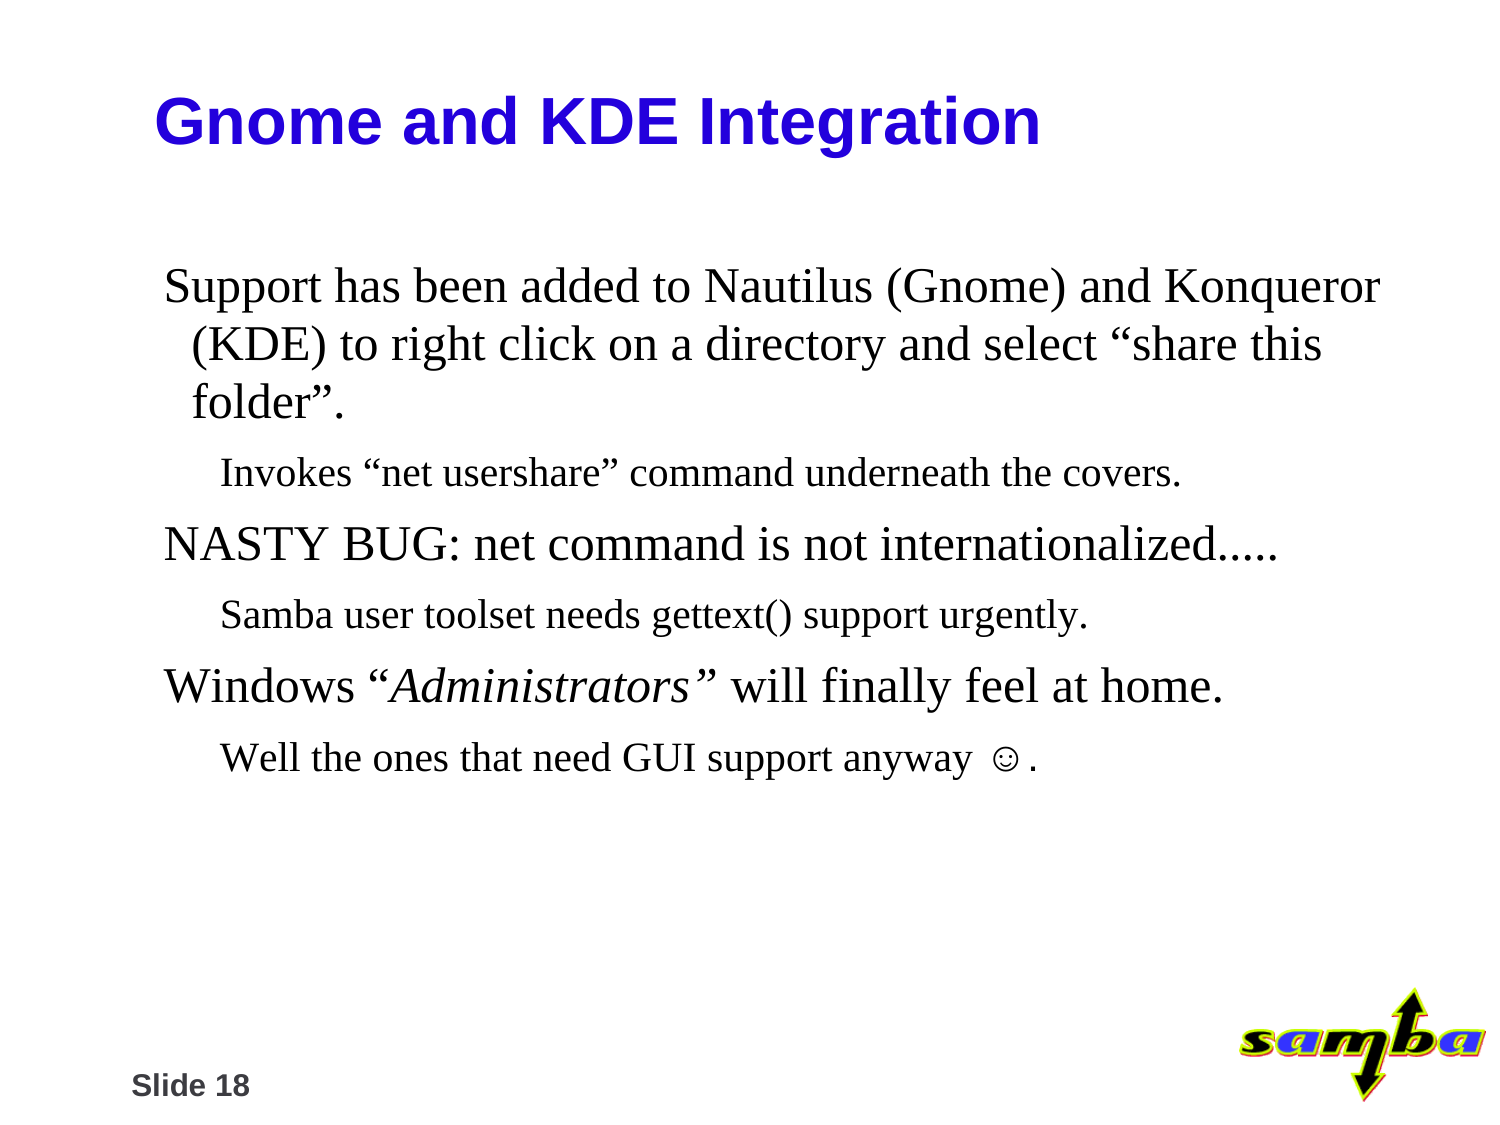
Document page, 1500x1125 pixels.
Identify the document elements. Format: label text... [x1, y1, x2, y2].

list Support has been added to Nautilus (Gnome) and Konqueror (KDE) to right click on a directory and select “share this folder”. Invokes “net usershare” command underneath the covers. NASTY BUG: net command is not internationalized..... Samba user toolset needs gettext() support urgently. Windows “Administrators” will finally feel at home. Well the ones that need GUI support anyway ☺. [163, 254, 1404, 986]
picture [1239, 987, 1486, 1102]
title Gnome and KDE Integration [154, 41, 1383, 205]
